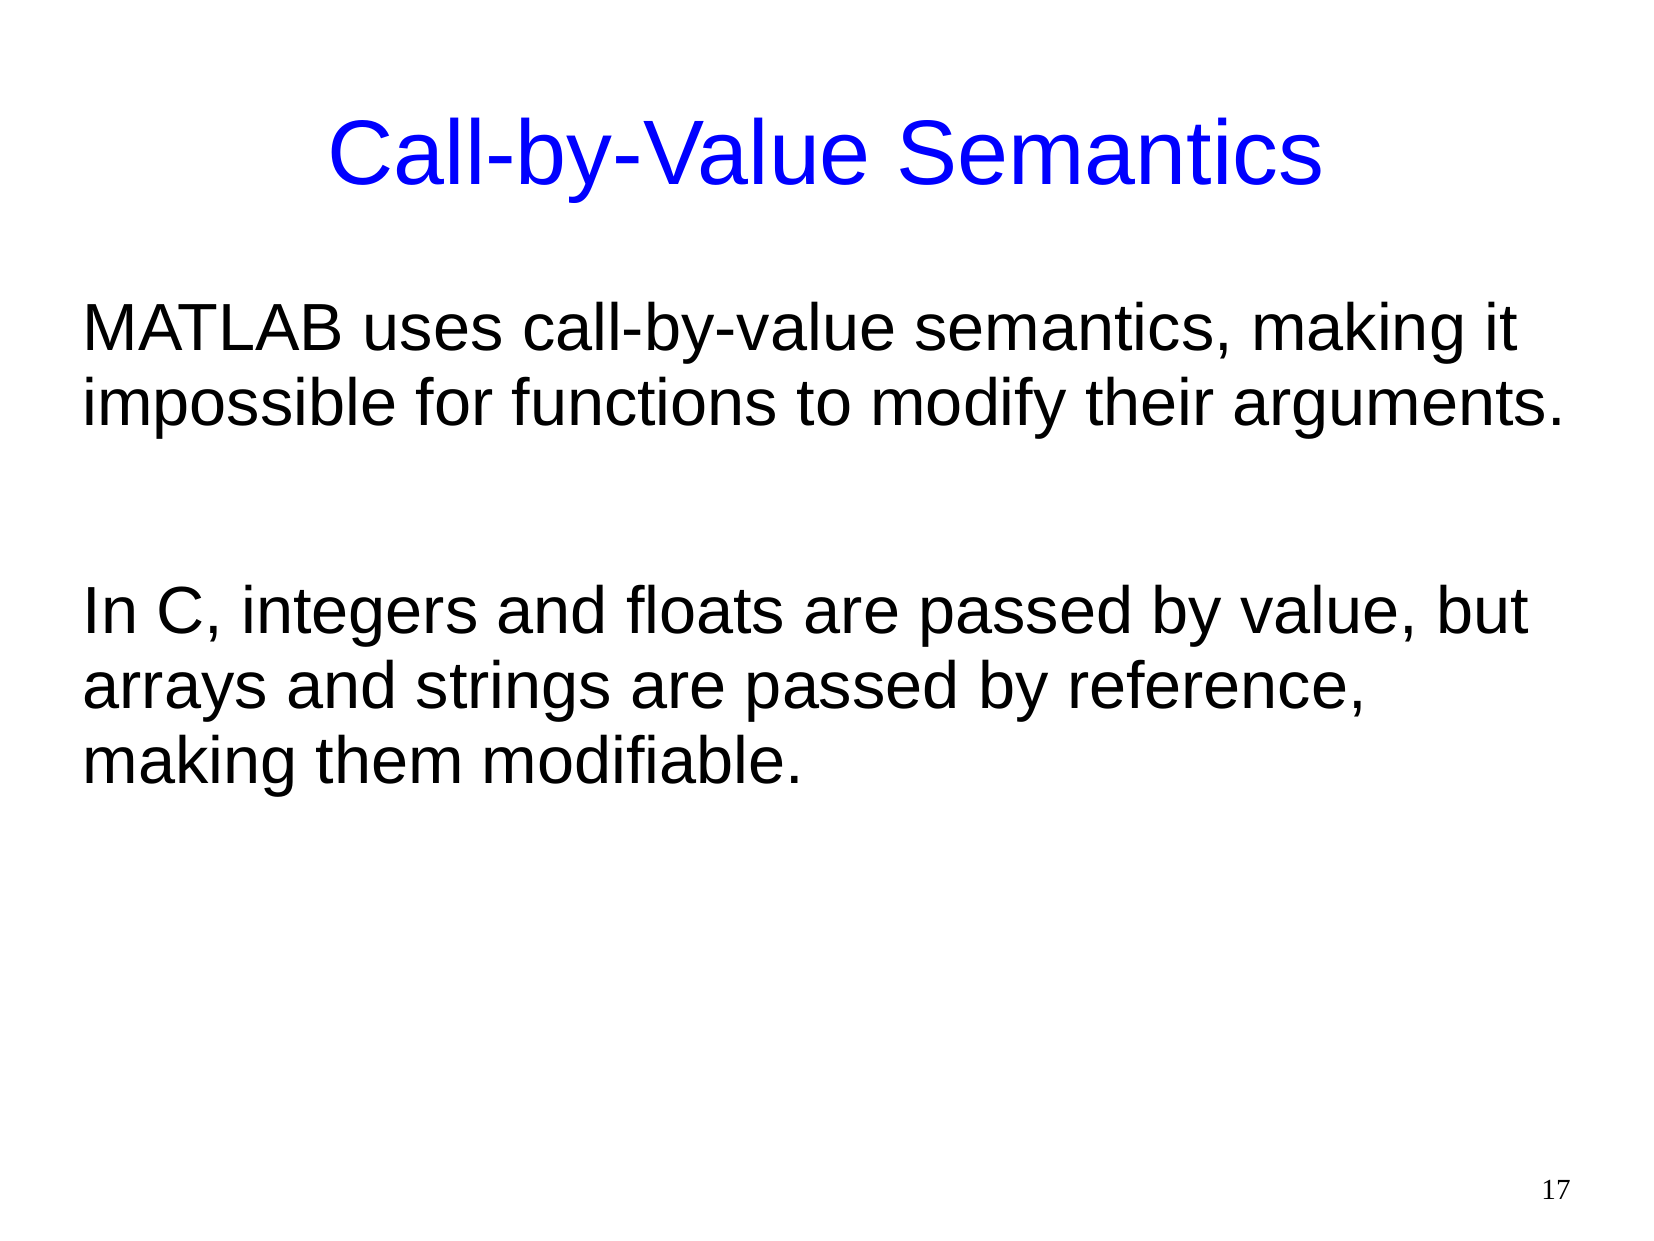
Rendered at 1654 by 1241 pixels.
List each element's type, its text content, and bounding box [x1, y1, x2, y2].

list MATLAB uses call-by-value semantics, making it impossible for functions to modify their arguments. In C, integers and floats are passed by value, but arrays and strings are passed by reference, making them modifiable. [82, 290, 1571, 1094]
title Call-by-Value Semantics [82, 56, 1571, 250]
